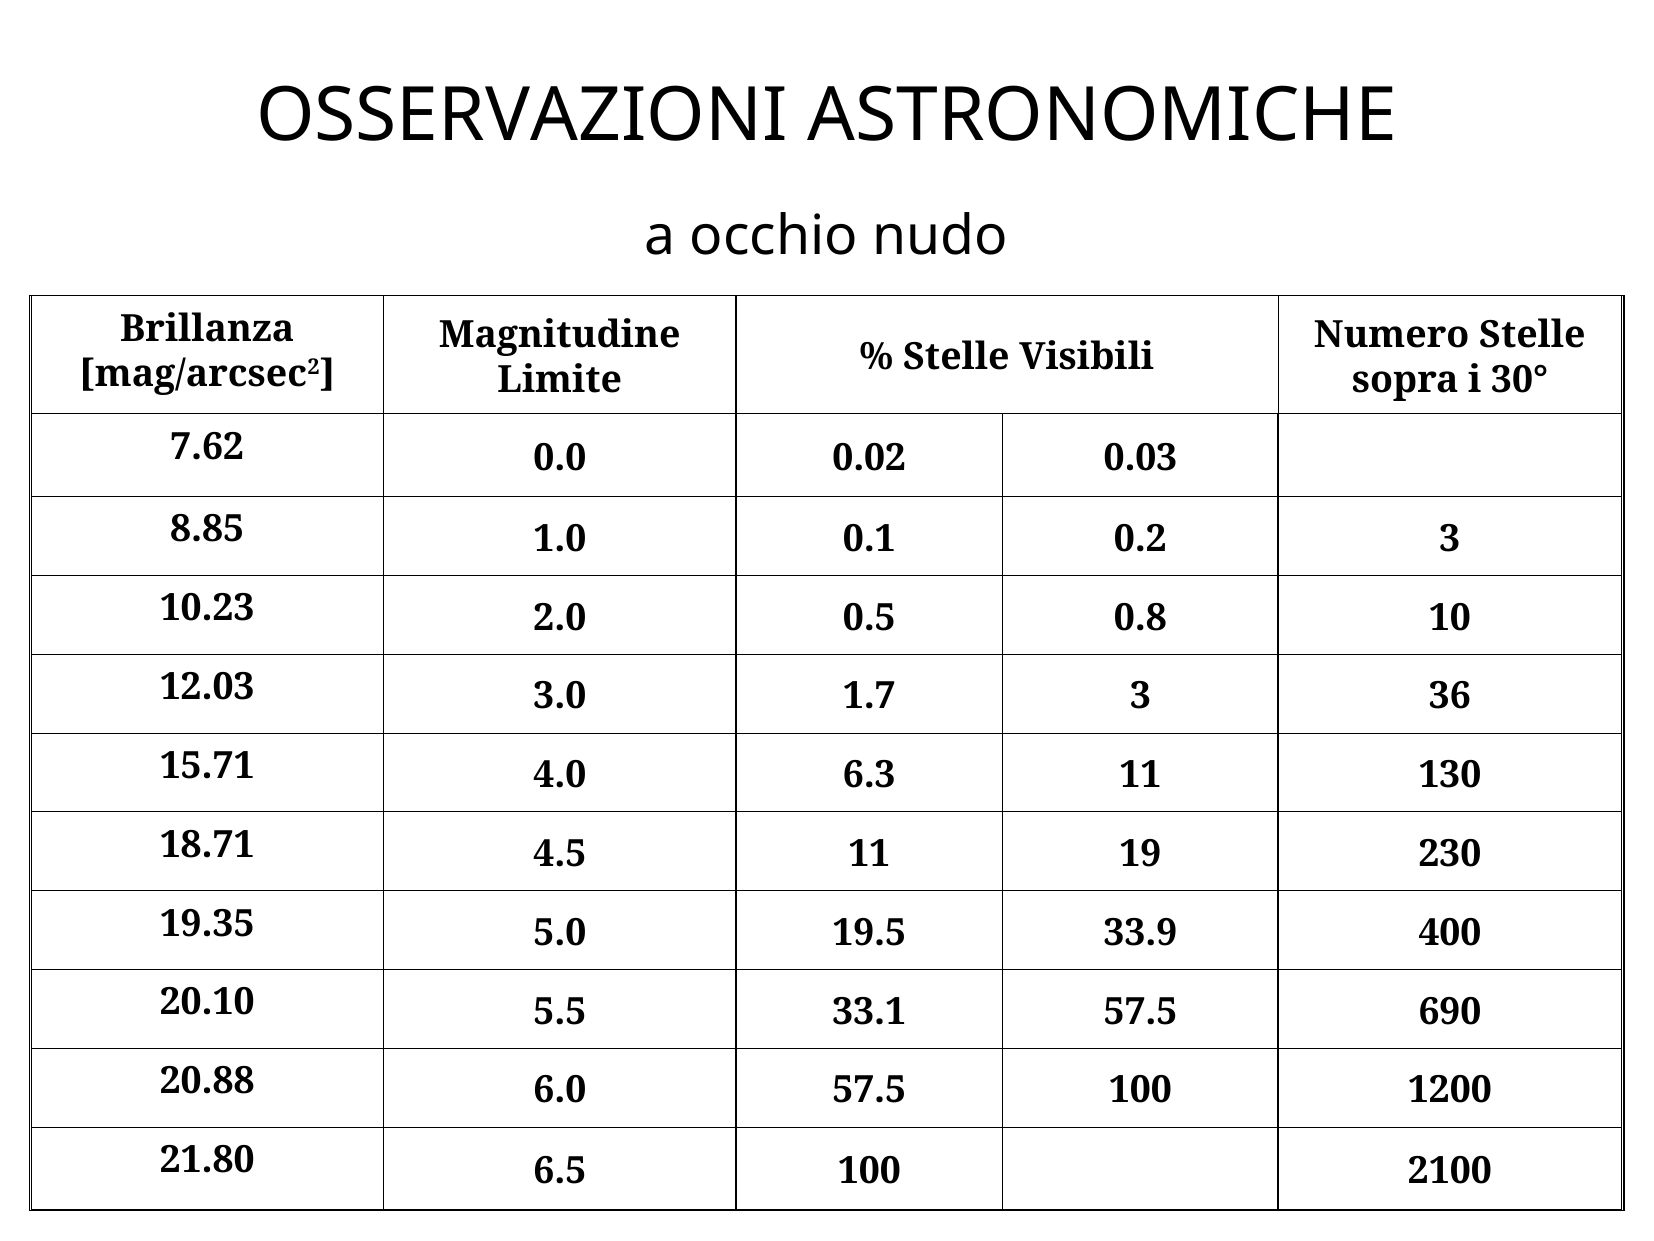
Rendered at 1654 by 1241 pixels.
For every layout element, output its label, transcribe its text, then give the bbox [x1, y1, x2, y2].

title OSSERVAZIONI ASTRONOMICHE [124, 44, 1530, 176]
text_box Magnitudine Limite [400, 296, 719, 413]
text_box 5.5 [400, 970, 719, 1048]
text_box 19 [1019, 812, 1261, 890]
text_box 10 [1295, 576, 1605, 654]
text_box 0.0 [400, 414, 719, 496]
text_box 20.10 [48, 970, 367, 1048]
text_box 1200 [1295, 1049, 1605, 1127]
text_box 18.71 [48, 812, 367, 890]
text_box 690 [1295, 970, 1605, 1048]
text_box 12.03 [48, 655, 367, 733]
text_box 230 [1295, 812, 1605, 890]
text_box 7.62 [48, 414, 367, 496]
text_box 6.3 [753, 734, 986, 811]
text_box 33.9 [1019, 891, 1261, 969]
text_box 21.80 [48, 1128, 367, 1209]
text_box 0.5 [753, 576, 986, 654]
text_box 1.7 [753, 655, 986, 733]
text_box 2100 [1295, 1128, 1605, 1209]
text_box Numero Stelle sopra i 30° [1295, 296, 1605, 413]
text_box 0.8 [1019, 576, 1261, 654]
text_box 3 [1019, 655, 1261, 733]
text_box 19.5 [753, 891, 986, 969]
text_box 0.02 [753, 414, 986, 496]
text_box Brillanza [mag/arcsec2] [48, 296, 367, 413]
text_box 0.03 [1019, 414, 1261, 496]
text_box 8.85 [48, 497, 367, 575]
text_box 5.0 [400, 891, 719, 969]
text_box 19.35 [48, 891, 367, 969]
text_box 0.1 [753, 497, 986, 575]
text_box 400 [1295, 891, 1605, 969]
text_box 4.0 [400, 734, 719, 811]
text_box 100 [1019, 1049, 1261, 1127]
text_box 11 [1019, 734, 1261, 811]
text_box 15.71 [48, 734, 367, 811]
text_box 20.88 [48, 1049, 367, 1127]
text_box 4.5 [400, 812, 719, 890]
text_box 57.5 [1019, 970, 1261, 1048]
text_box 130 [1295, 734, 1605, 811]
text_box 33.1 [753, 970, 986, 1048]
text_box % Stelle Visibili [753, 296, 1261, 413]
text_box 3 [1295, 497, 1605, 575]
text_box 100 [753, 1128, 986, 1209]
text_box 36 [1295, 655, 1605, 733]
text_box 2.0 [400, 576, 719, 654]
text_box 57.5 [753, 1049, 986, 1127]
text_box a occhio nudo [0, 191, 1654, 274]
text_box 1.0 [400, 497, 719, 575]
text_box 10.23 [48, 576, 367, 654]
text_box 6.5 [400, 1128, 719, 1209]
text_box 0.2 [1019, 497, 1261, 575]
text_box 6.0 [400, 1049, 719, 1127]
text_box 3.0 [400, 655, 719, 733]
text_box 11 [753, 812, 986, 890]
